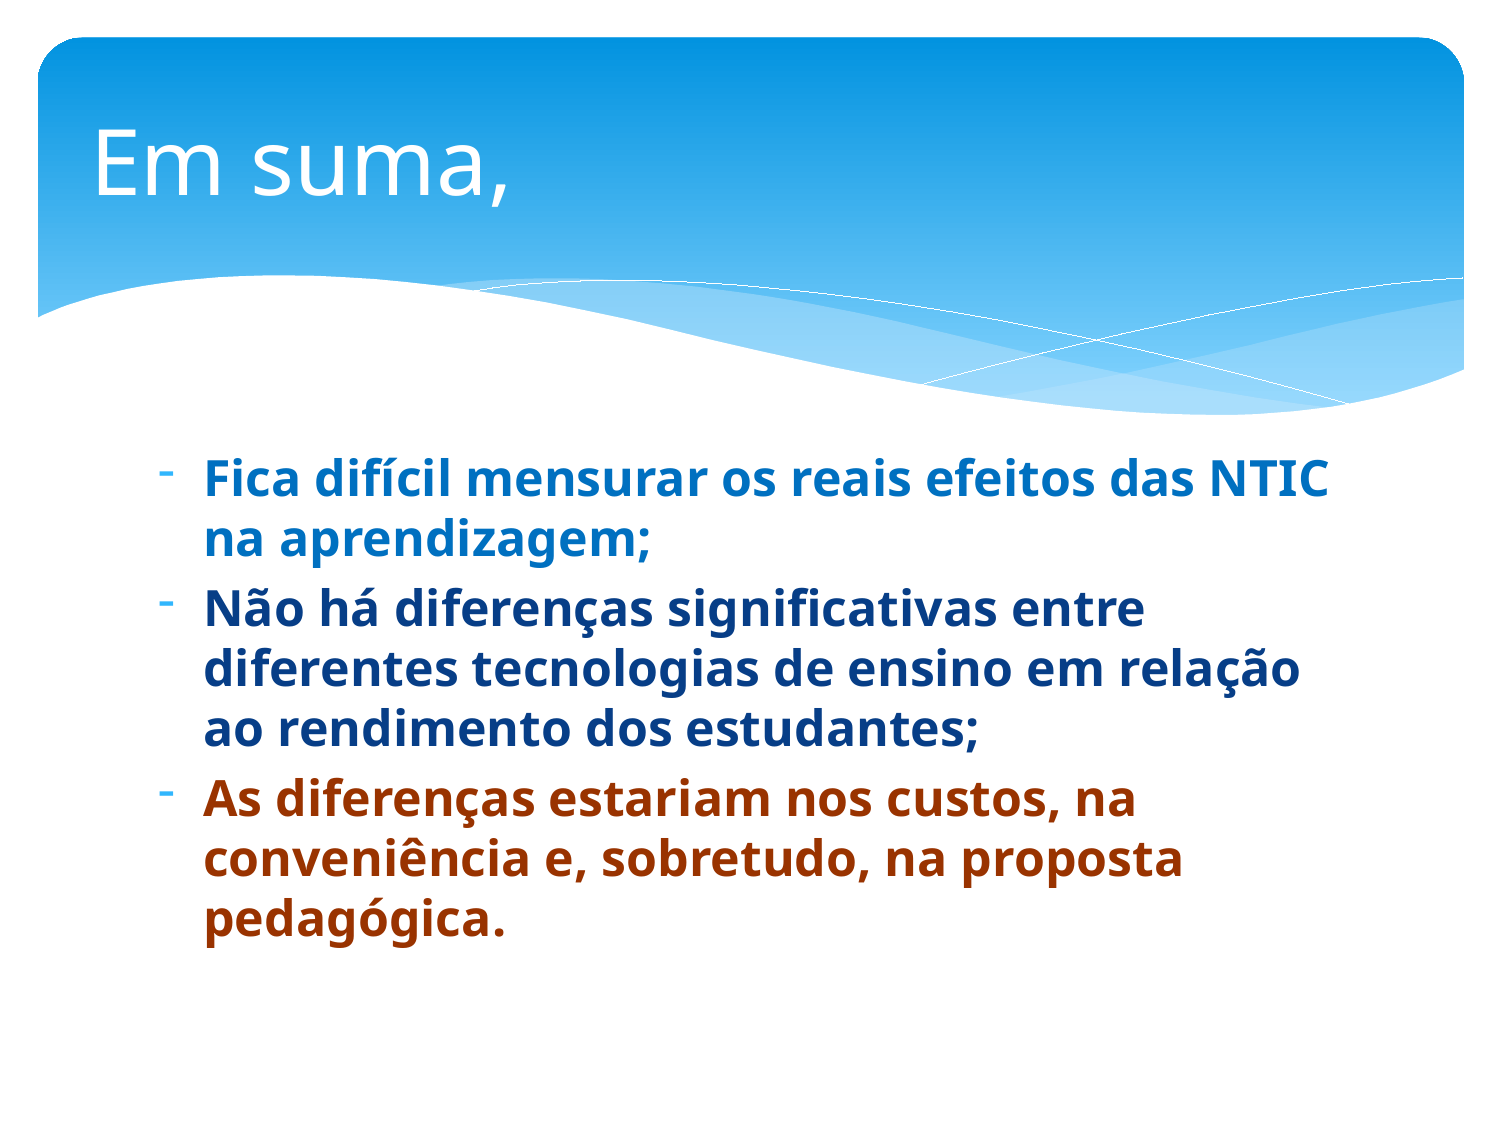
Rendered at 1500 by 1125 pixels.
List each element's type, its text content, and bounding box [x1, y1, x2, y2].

title Em suma, [75, 55, 1425, 261]
list Fica difícil mensurar os reais efeitos das NTIC na aprendizagem; Não há diferenças significativas entre diferentes tecnologias de ensino em relação ao rendimento dos estudantes; As diferenças estariam nos custos, na conveniência e, sobretudo, na proposta pedagógica. [143, 438, 1359, 1005]
